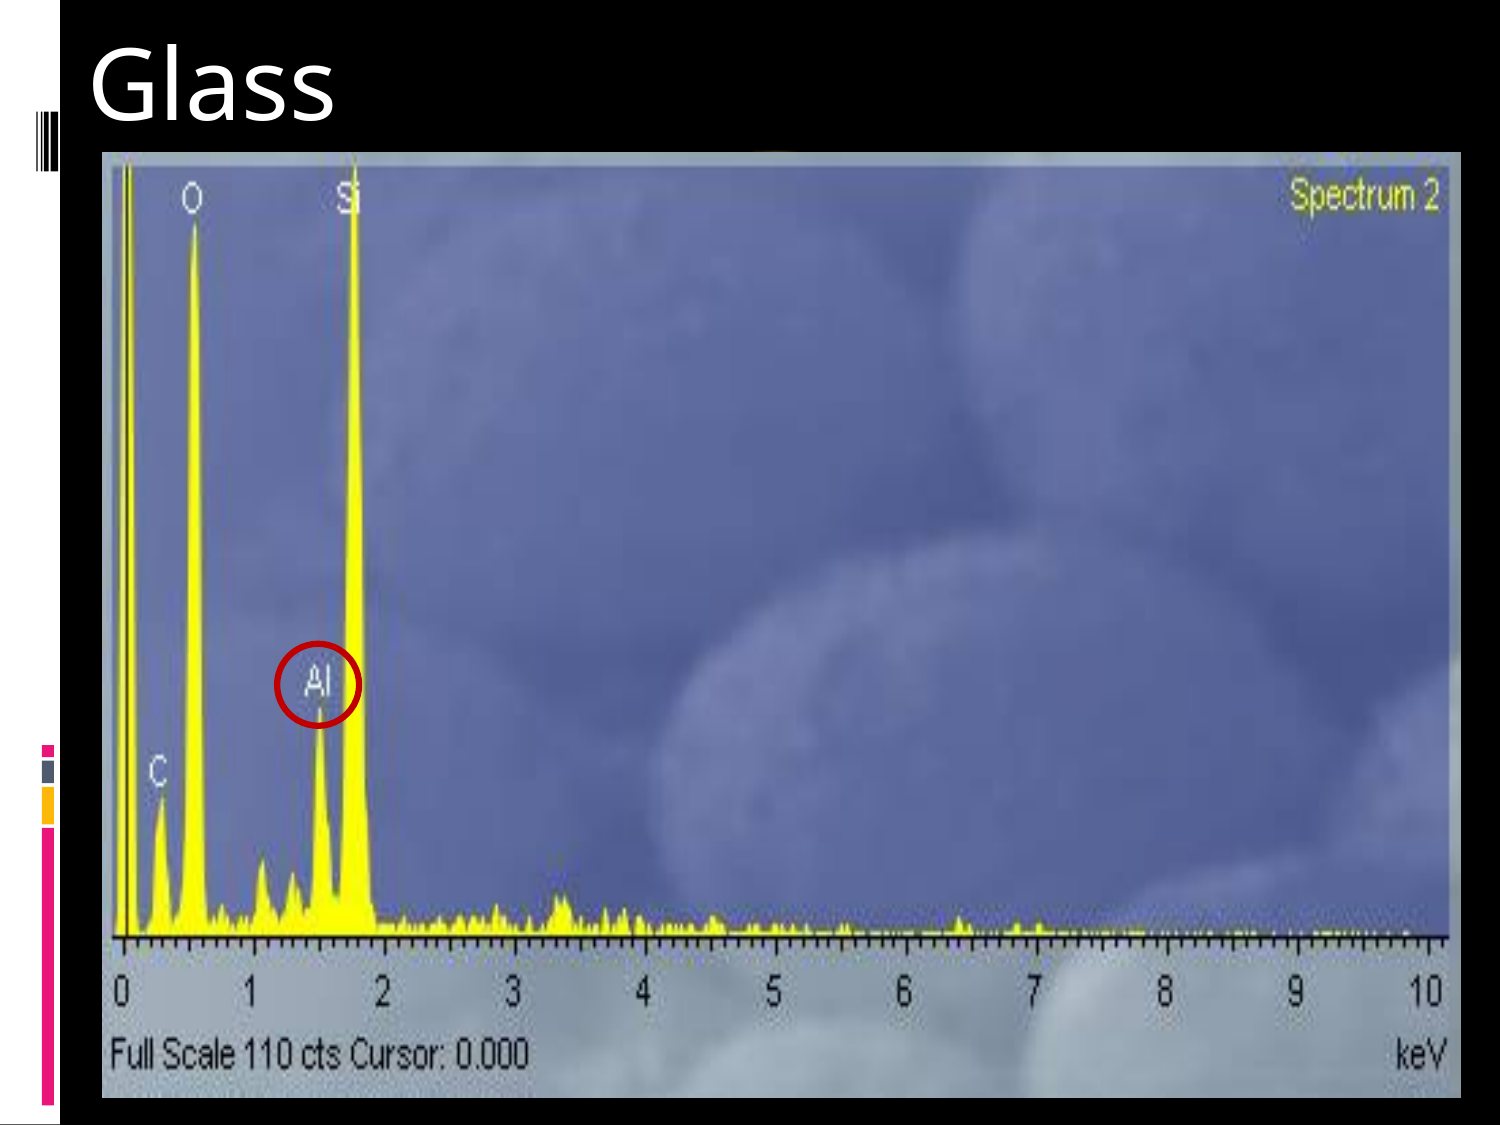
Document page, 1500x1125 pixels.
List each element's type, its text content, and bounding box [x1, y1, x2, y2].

text_box Glass [72, 13, 389, 149]
picture [102, 149, 1461, 1098]
